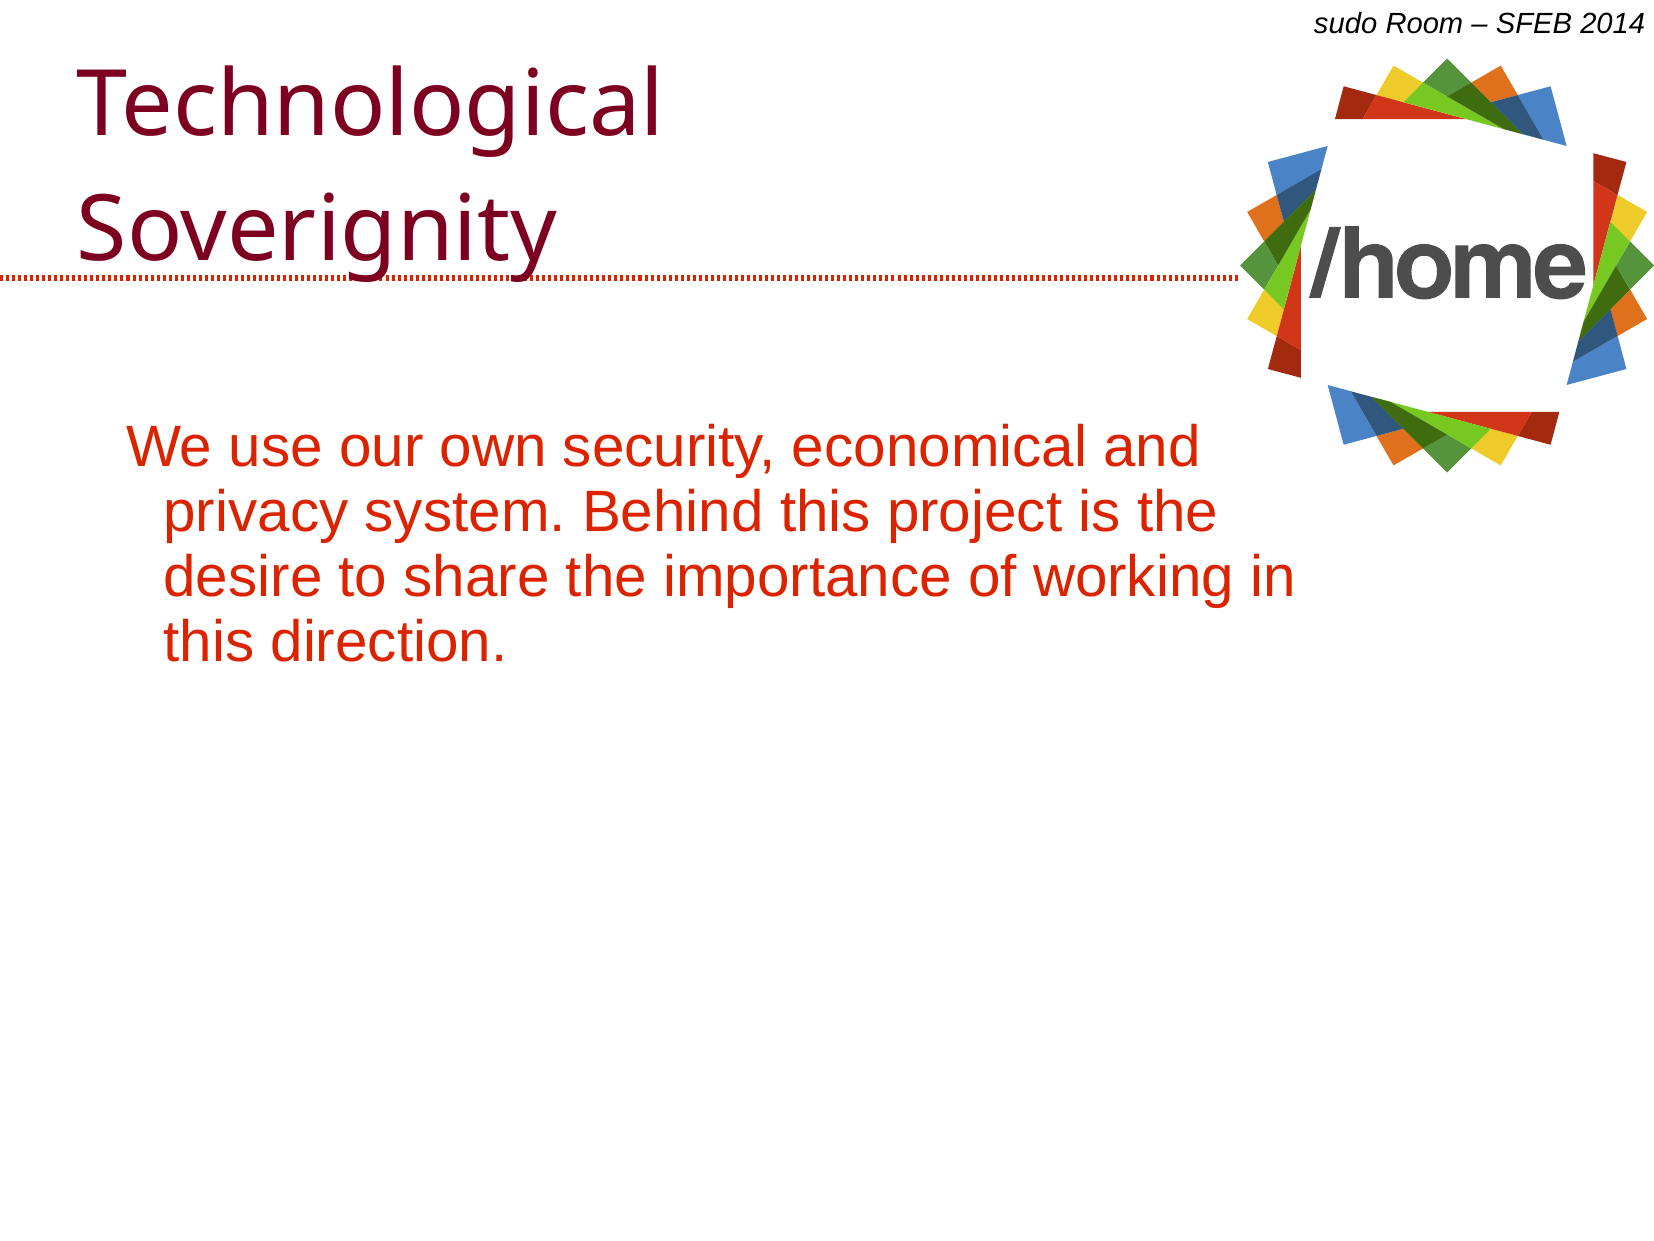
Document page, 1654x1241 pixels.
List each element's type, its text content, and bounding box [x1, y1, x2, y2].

title Technological Soverignity [76, 55, 1093, 270]
text_box sudo Room – SFEB 2014 [1299, 0, 1654, 48]
picture [1240, 58, 1654, 473]
list We use our own security, economical and privacy system. Behind this project is the desire to share the importance of working in this direction. [88, 413, 1300, 1152]
